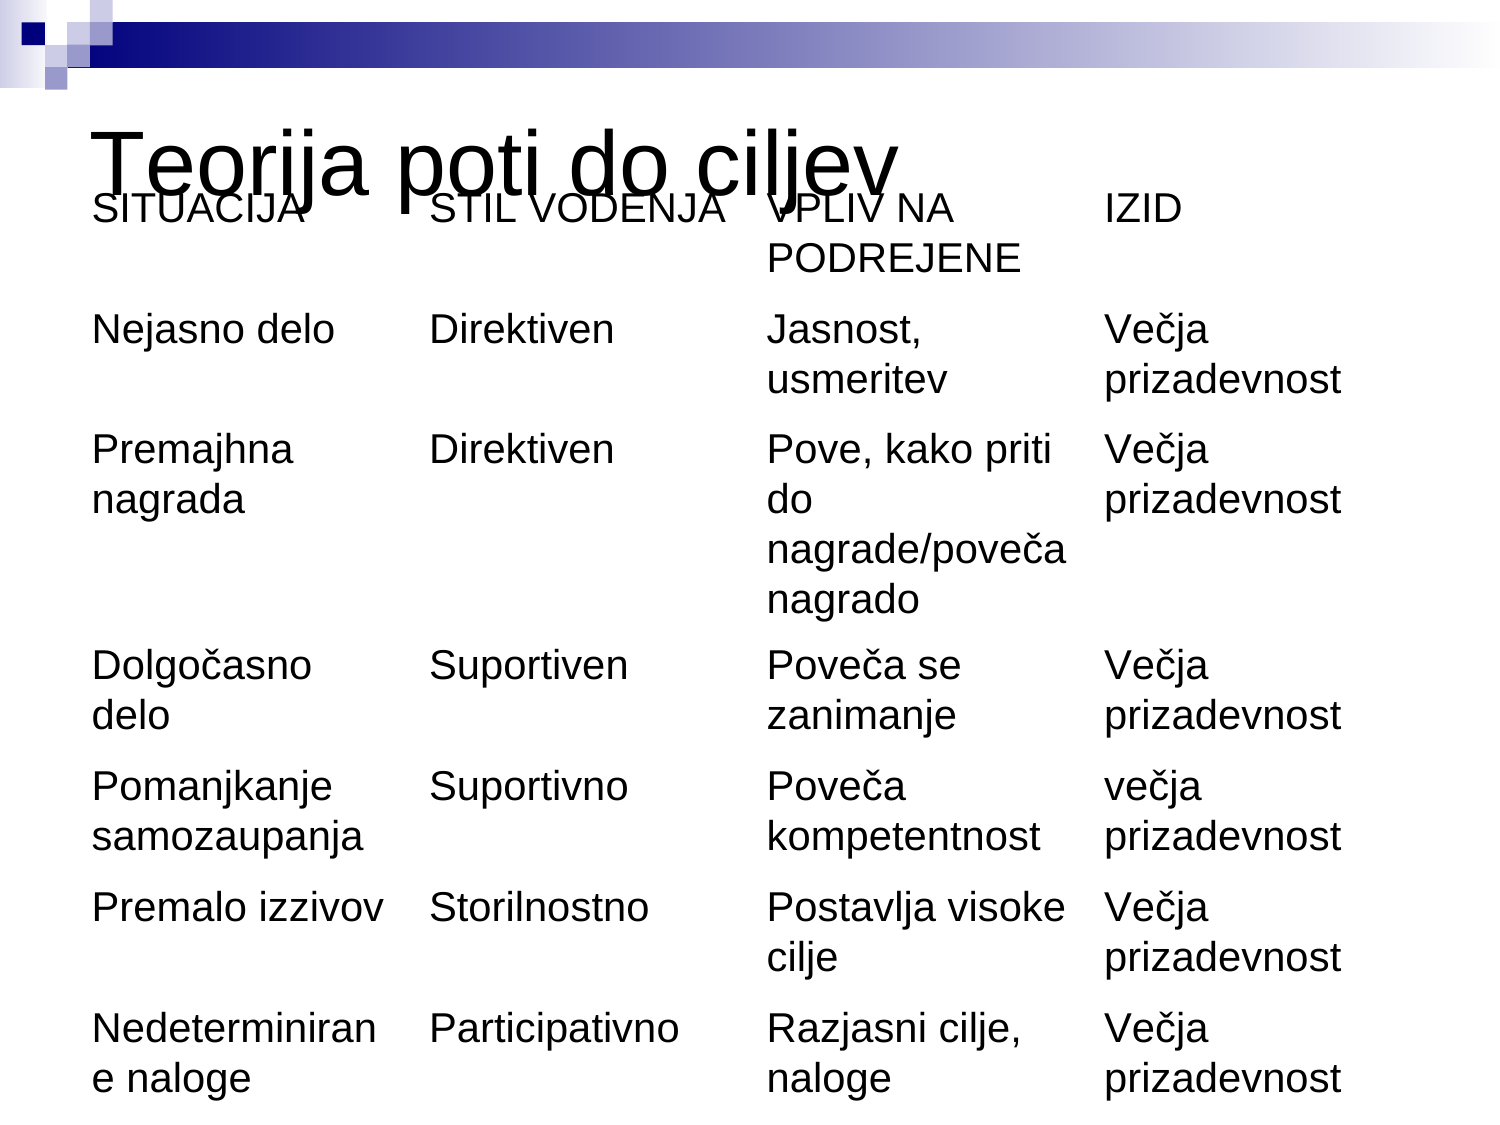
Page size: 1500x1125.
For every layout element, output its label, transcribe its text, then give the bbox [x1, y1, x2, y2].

table_cell Dolgočasno delo [77, 630, 414, 751]
table_cell Jasnost, usmeritev [752, 294, 1089, 414]
table_cell Premalo izzivov [77, 872, 414, 993]
table_header SITUACIJA [77, 173, 414, 294]
table_cell Pomanjkanje samozaupanja [77, 751, 414, 872]
table_cell Večja prizadevnost [1089, 294, 1427, 414]
table_cell Storilnostno [414, 872, 752, 993]
table_cell Večja prizadevnost [1089, 630, 1427, 751]
table_cell Suportiven [414, 630, 752, 751]
title Teorija poti do ciljev [75, 74, 1426, 243]
table_header VPLIV NA PODREJENE [752, 173, 1089, 294]
table_cell Večja prizadevnost [1089, 872, 1427, 993]
table_cell večja prizadevnost [1089, 751, 1427, 872]
table_cell Večja prizadevnost [1089, 993, 1427, 1114]
table_cell Postavlja visoke cilje [752, 872, 1089, 993]
table_cell Večja prizadevnost [1089, 414, 1427, 630]
table_cell Nejasno delo [77, 294, 414, 414]
table_cell Direktiven [414, 294, 752, 414]
table_header IZID [1089, 173, 1427, 294]
table_cell Suportivno [414, 751, 752, 872]
table_cell Direktiven [414, 414, 752, 630]
table_cell Nedeterminirane naloge [77, 993, 414, 1114]
table_cell Razjasni cilje, naloge [752, 993, 1089, 1114]
table_cell Premajhna nagrada [77, 414, 414, 630]
table_header STIL VODENJA [414, 173, 752, 294]
table_cell Participativno [414, 993, 752, 1114]
table_cell Pove, kako priti do nagrade/poveča nagrado [752, 414, 1089, 630]
table_cell Poveča se zanimanje [752, 630, 1089, 751]
table_cell Poveča kompetentnost [752, 751, 1089, 872]
